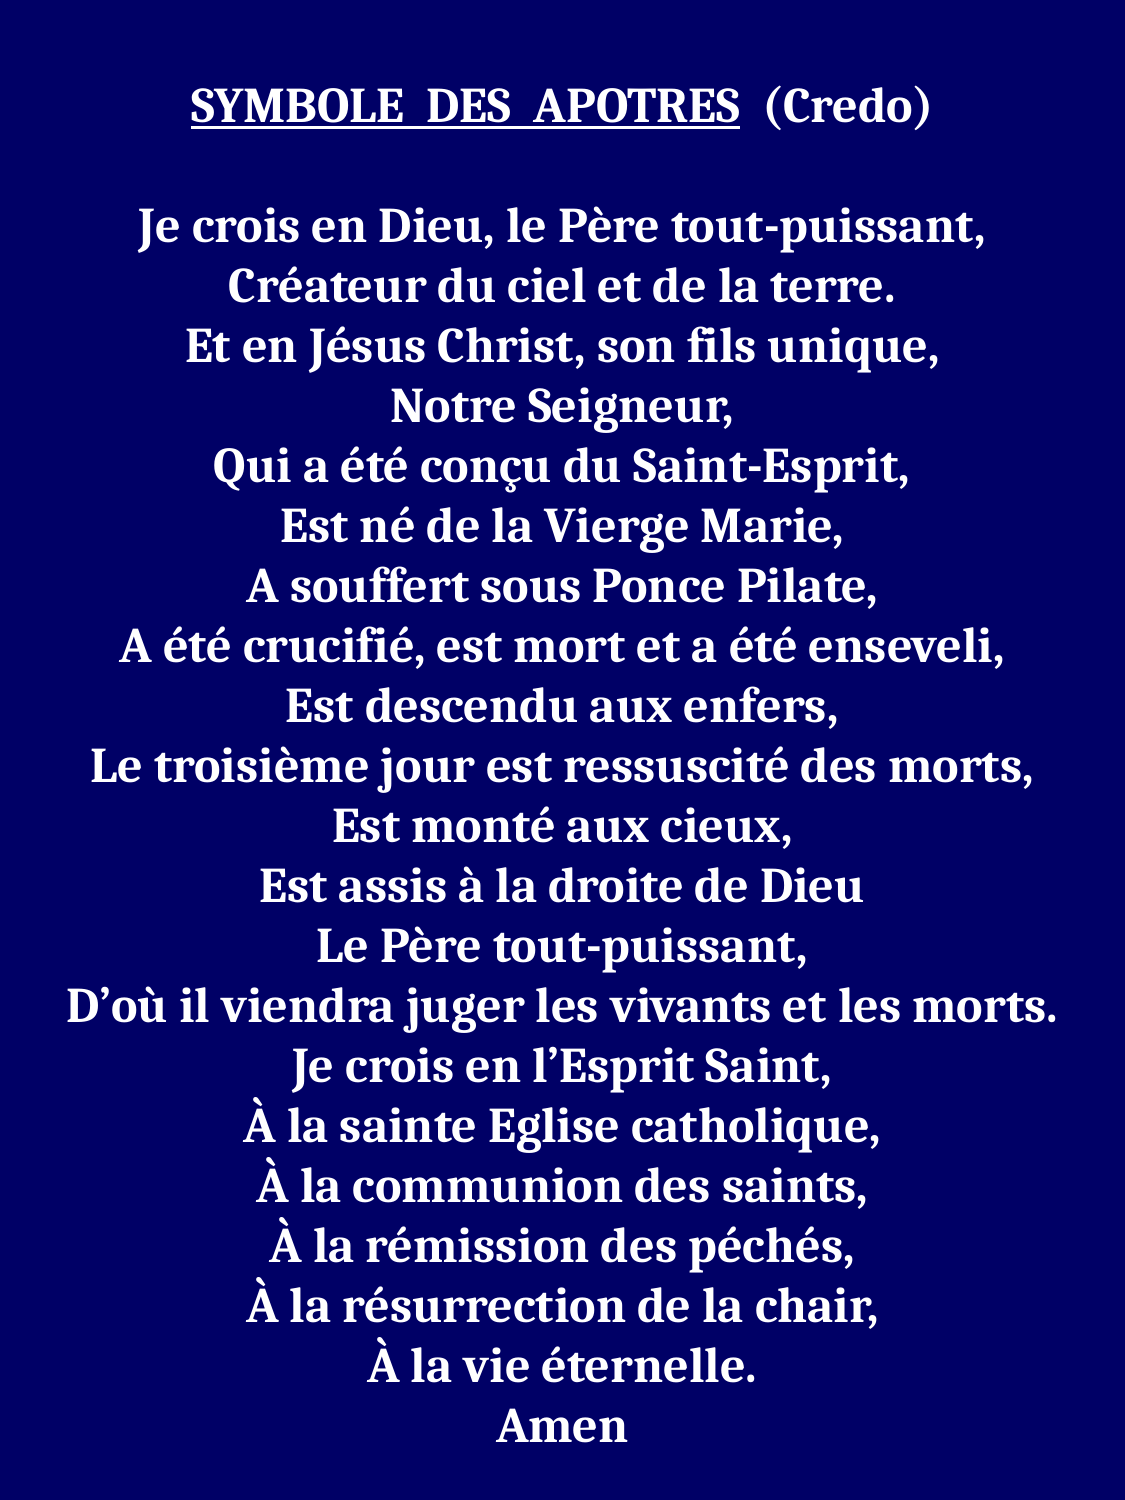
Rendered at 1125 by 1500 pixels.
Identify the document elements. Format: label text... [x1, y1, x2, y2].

text_box SYMBOLE DES APOTRES (Credo) Je crois en Dieu, le Père tout-puissant, Créateur du ciel et de la terre. Et en Jésus Christ, son fils unique, Notre Seigneur, Qui a été conçu du Saint-Esprit, Est né de la Vierge Marie, A souffert sous Ponce Pilate, A été crucifié, est mort et a été enseveli, Est descendu aux enfers, Le troisième jour est ressuscité des morts, Est monté aux cieux, Est assis à la droite de Dieu Le Père tout-puissant, D’où il viendra juger les vivants et les morts. Je crois en l’Esprit Saint, À la sainte Eglise catholique, À la communion des saints, À la rémission des péchés, À la résurrection de la chair, À la vie éternelle. Amen [0, 64, 1125, 1460]
